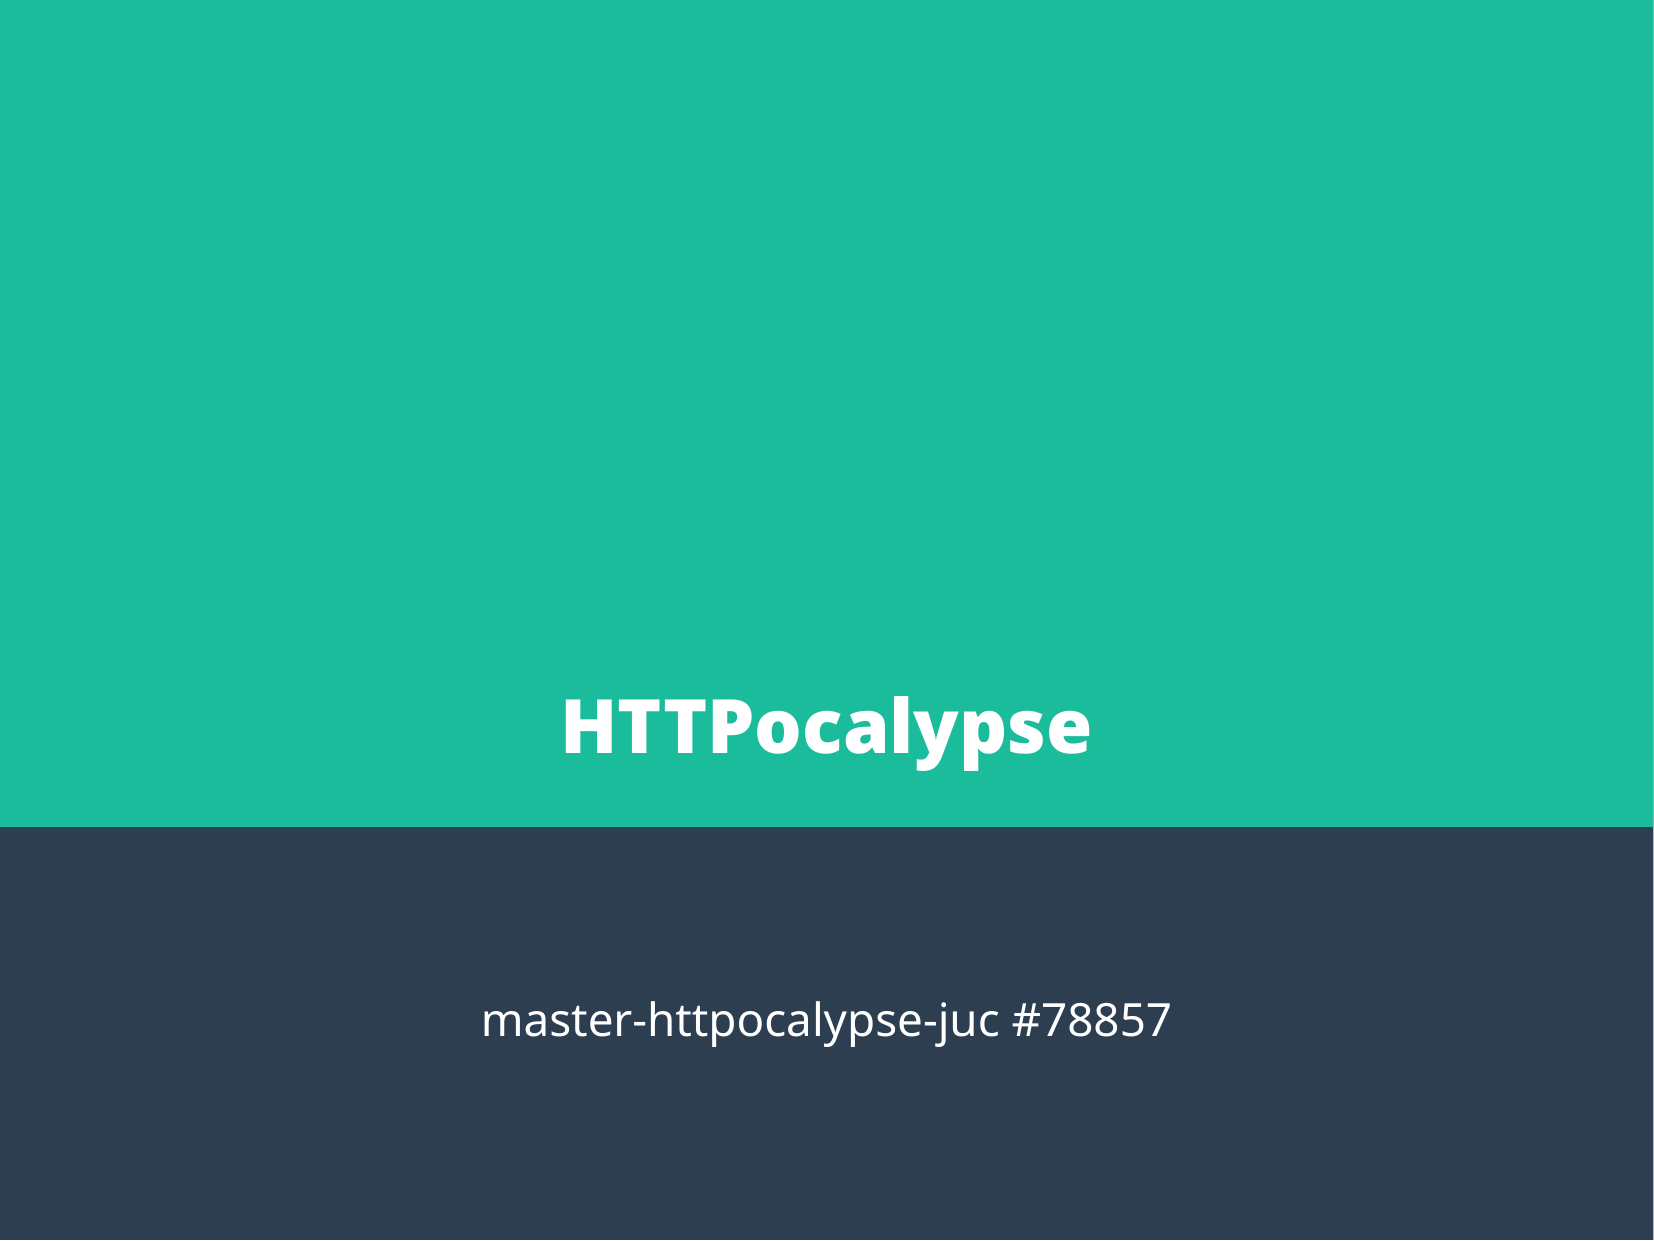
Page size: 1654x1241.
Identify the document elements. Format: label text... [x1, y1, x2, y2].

title HTTPocalypse [59, 620, 1595, 778]
subtitle master-httpocalypse-juc #78857 [59, 856, 1595, 1182]
